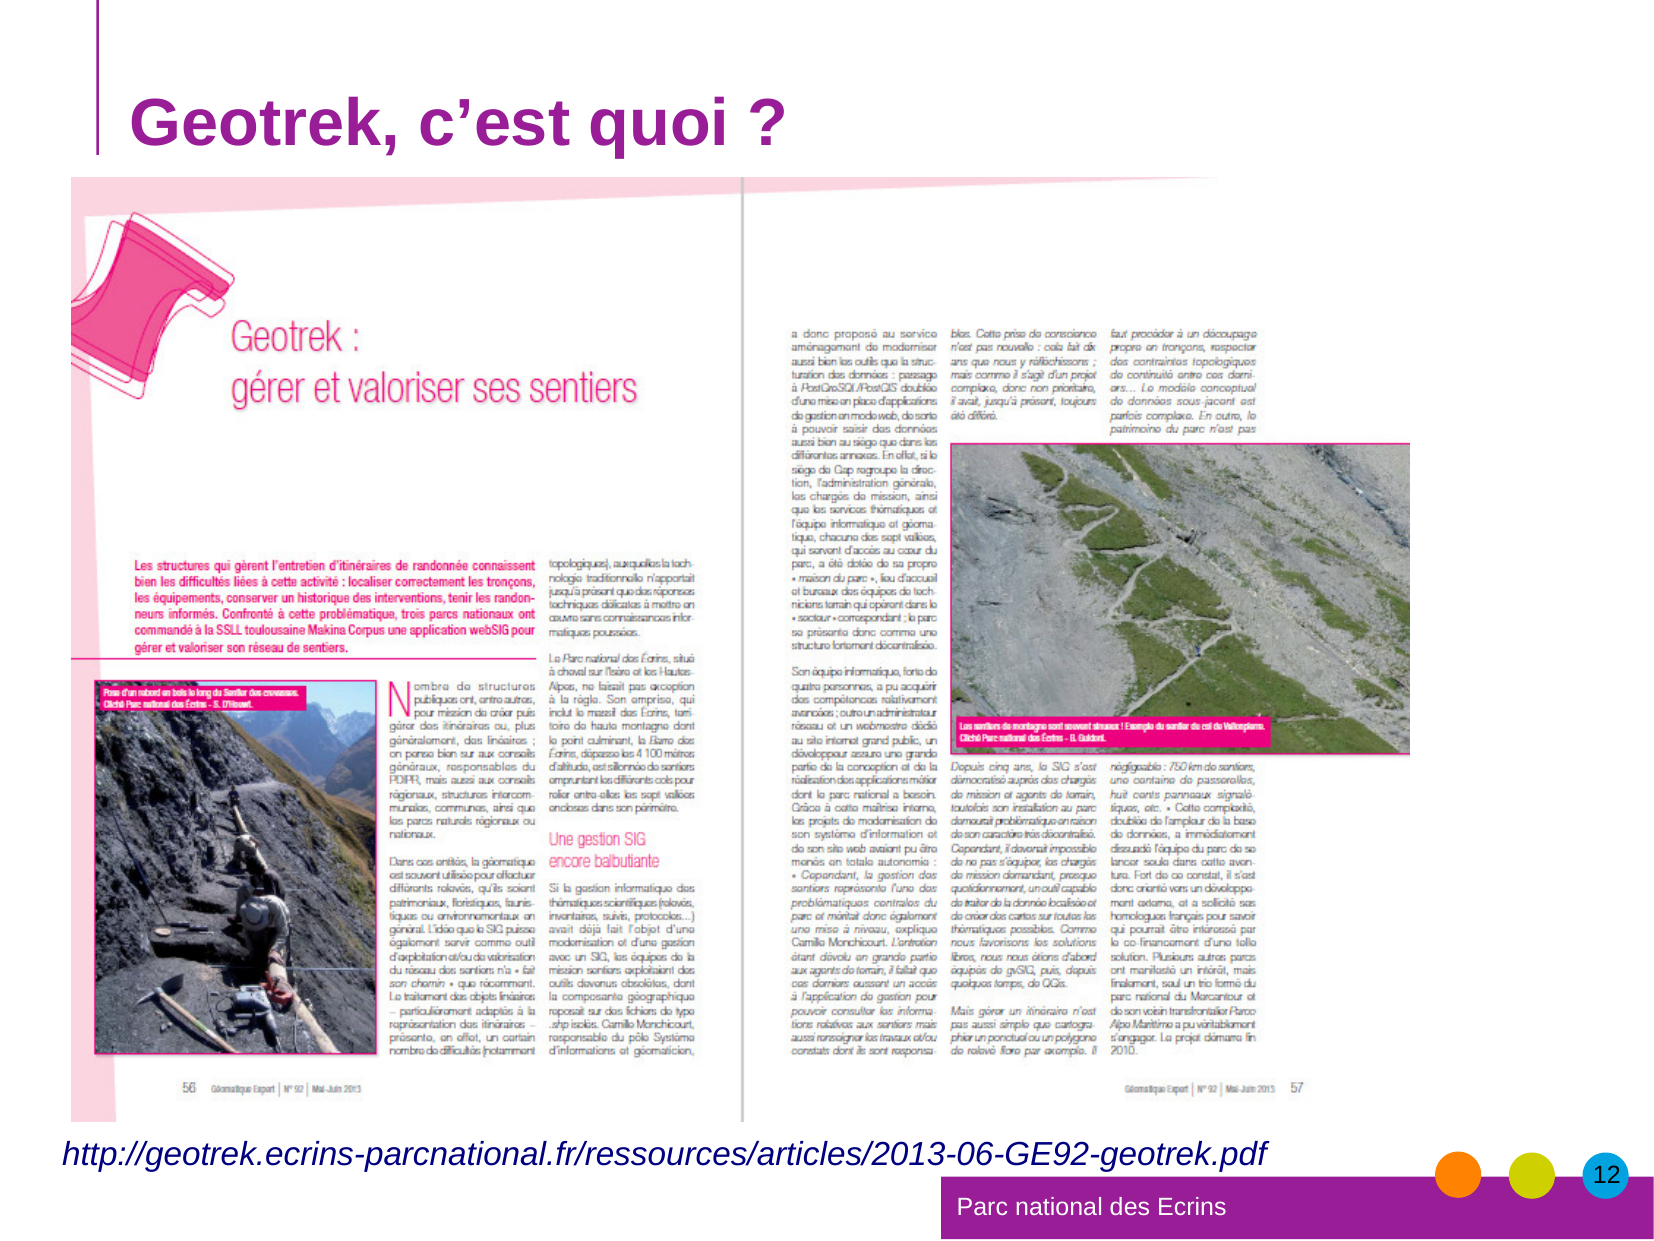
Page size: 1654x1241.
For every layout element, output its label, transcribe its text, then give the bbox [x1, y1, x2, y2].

picture [71, 177, 1410, 1123]
title Geotrek, c’est quoi ? [129, 11, 1619, 160]
text_box http://geotrek.ecrins-parcnational.fr/ressources/articles/2013-06-GE92-geotrek.pdf [47, 1127, 1444, 1185]
